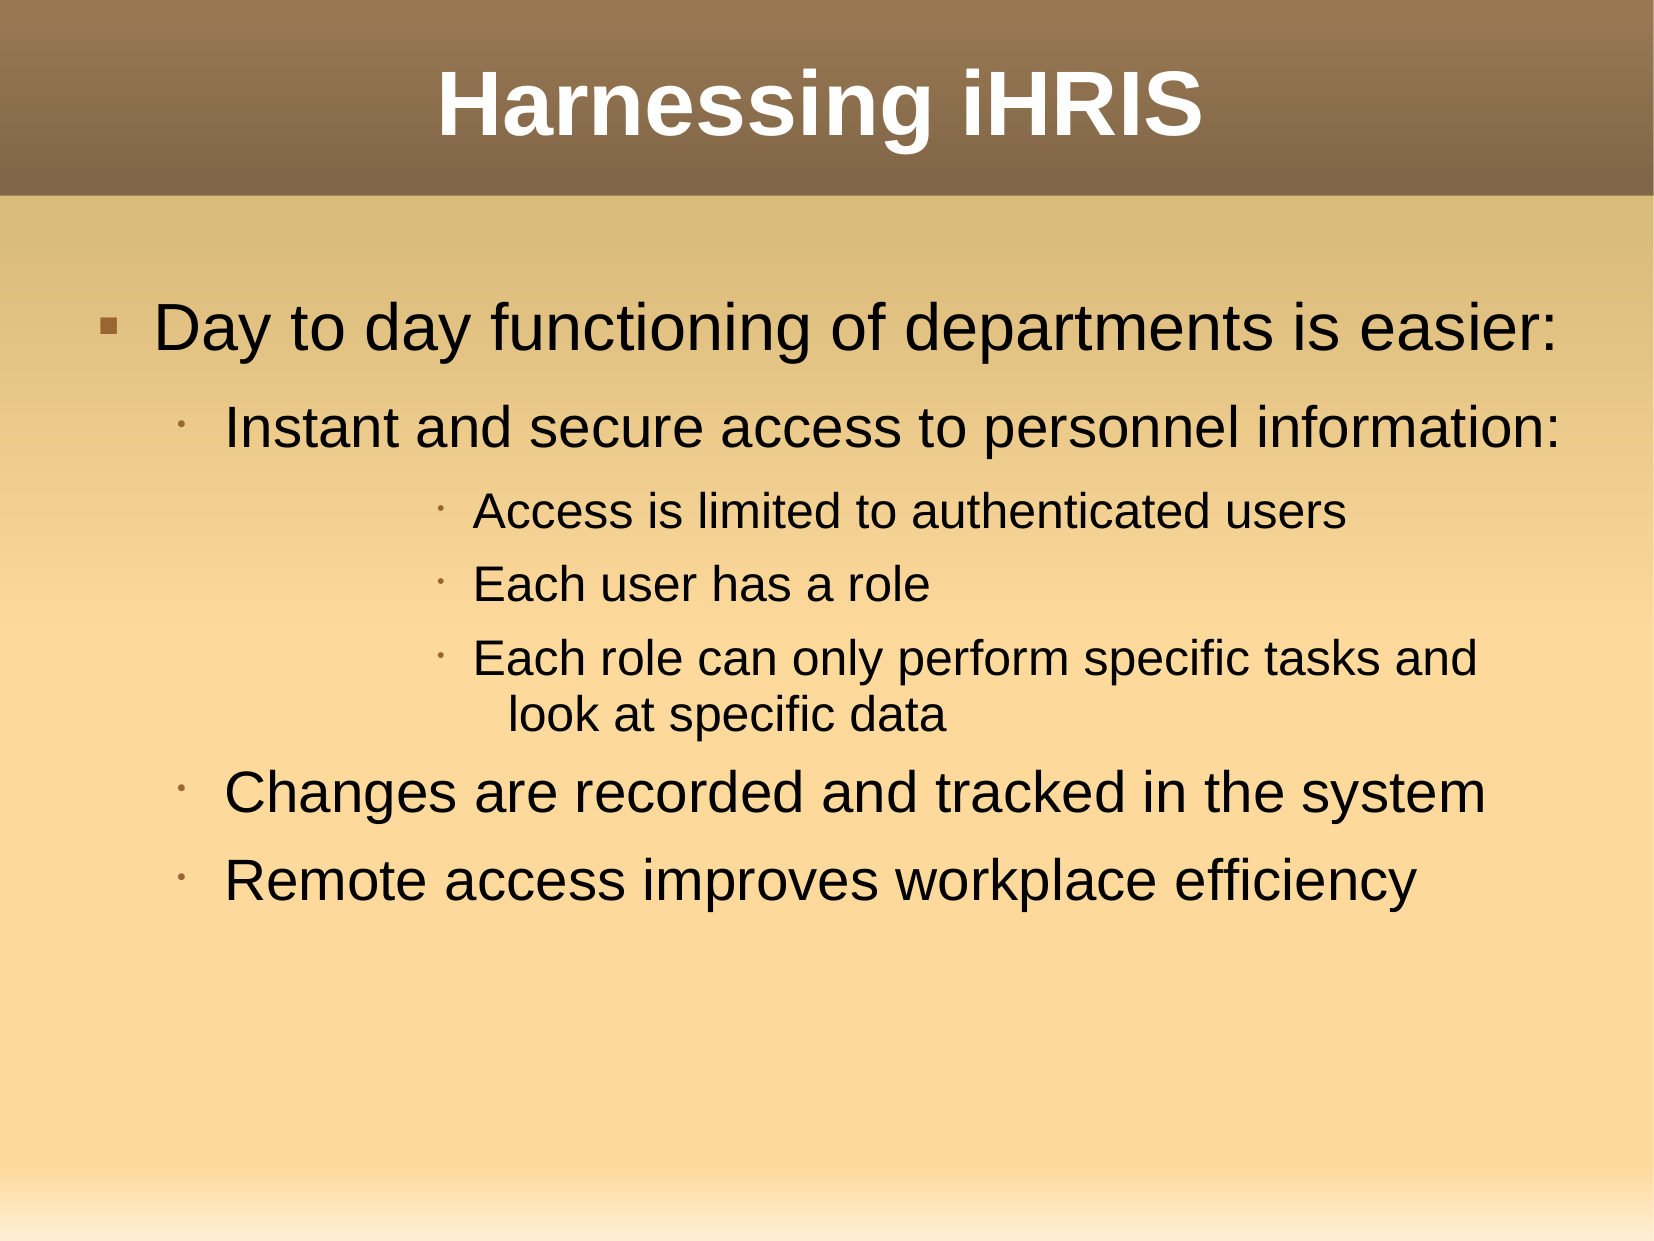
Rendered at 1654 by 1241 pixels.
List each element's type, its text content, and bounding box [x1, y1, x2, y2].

picture [0, 0, 1654, 1241]
list Day to day functioning of departments is easier: Instant and secure access to personnel information: Access is limited to authenticated users Each user has a role Each role can only perform specific tasks and look at specific data Changes are recorded and tracked in the system Remote access improves workplace efficiency [82, 290, 1571, 1094]
title Harnessing iHRIS [76, 7, 1565, 200]
